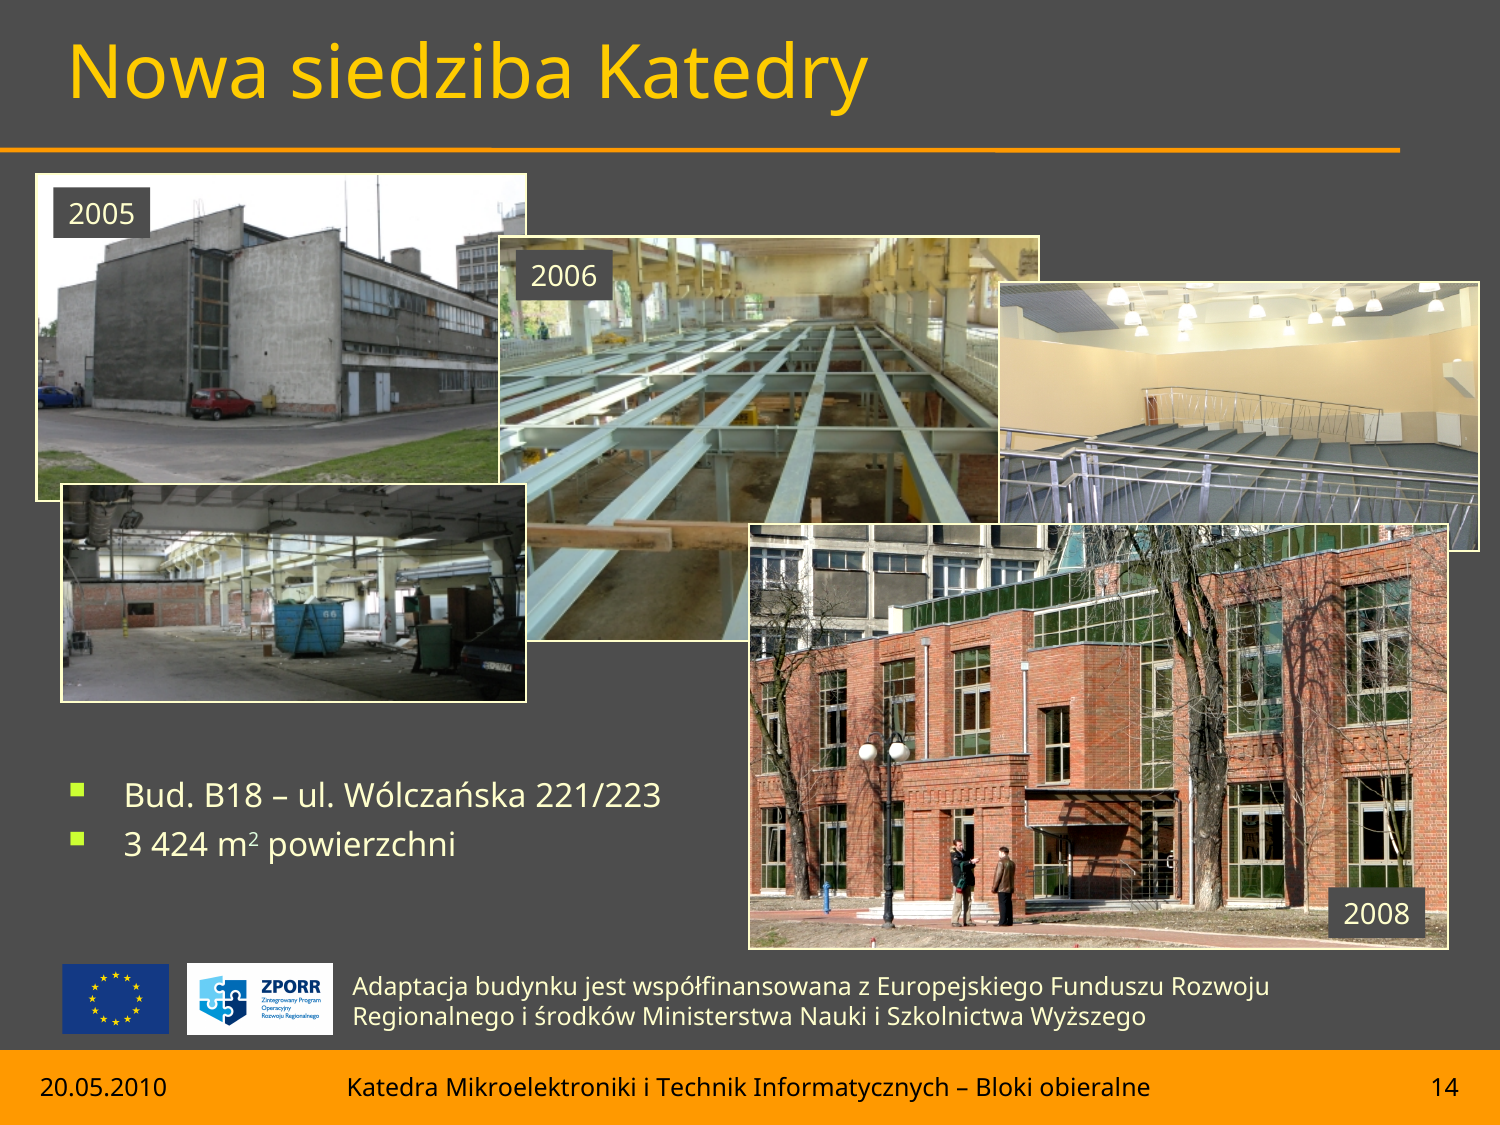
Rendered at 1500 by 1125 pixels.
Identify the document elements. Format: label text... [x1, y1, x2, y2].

picture [500, 237, 1038, 640]
title Nowa siedziba Katedry [52, 12, 1469, 127]
picture [187, 963, 333, 1035]
picture [62, 963, 169, 1035]
list Bud. B18 – ul. Wólczańska 221/223 3 424 m2 powierzchni [53, 767, 825, 983]
text_box 2008 [1328, 887, 1426, 938]
picture [750, 525, 1447, 948]
text_box 2005 [53, 187, 151, 238]
text_box 2006 [515, 249, 613, 301]
picture [62, 485, 526, 701]
text_box Adaptacja budynku jest współfinansowana z Europejskiego Funduszu Rozwoju Regionalnego i środków Ministerstwa Nauki i Szkolnictwa Wyższego [337, 962, 1451, 1038]
picture [999, 282, 1479, 550]
picture [37, 174, 526, 501]
